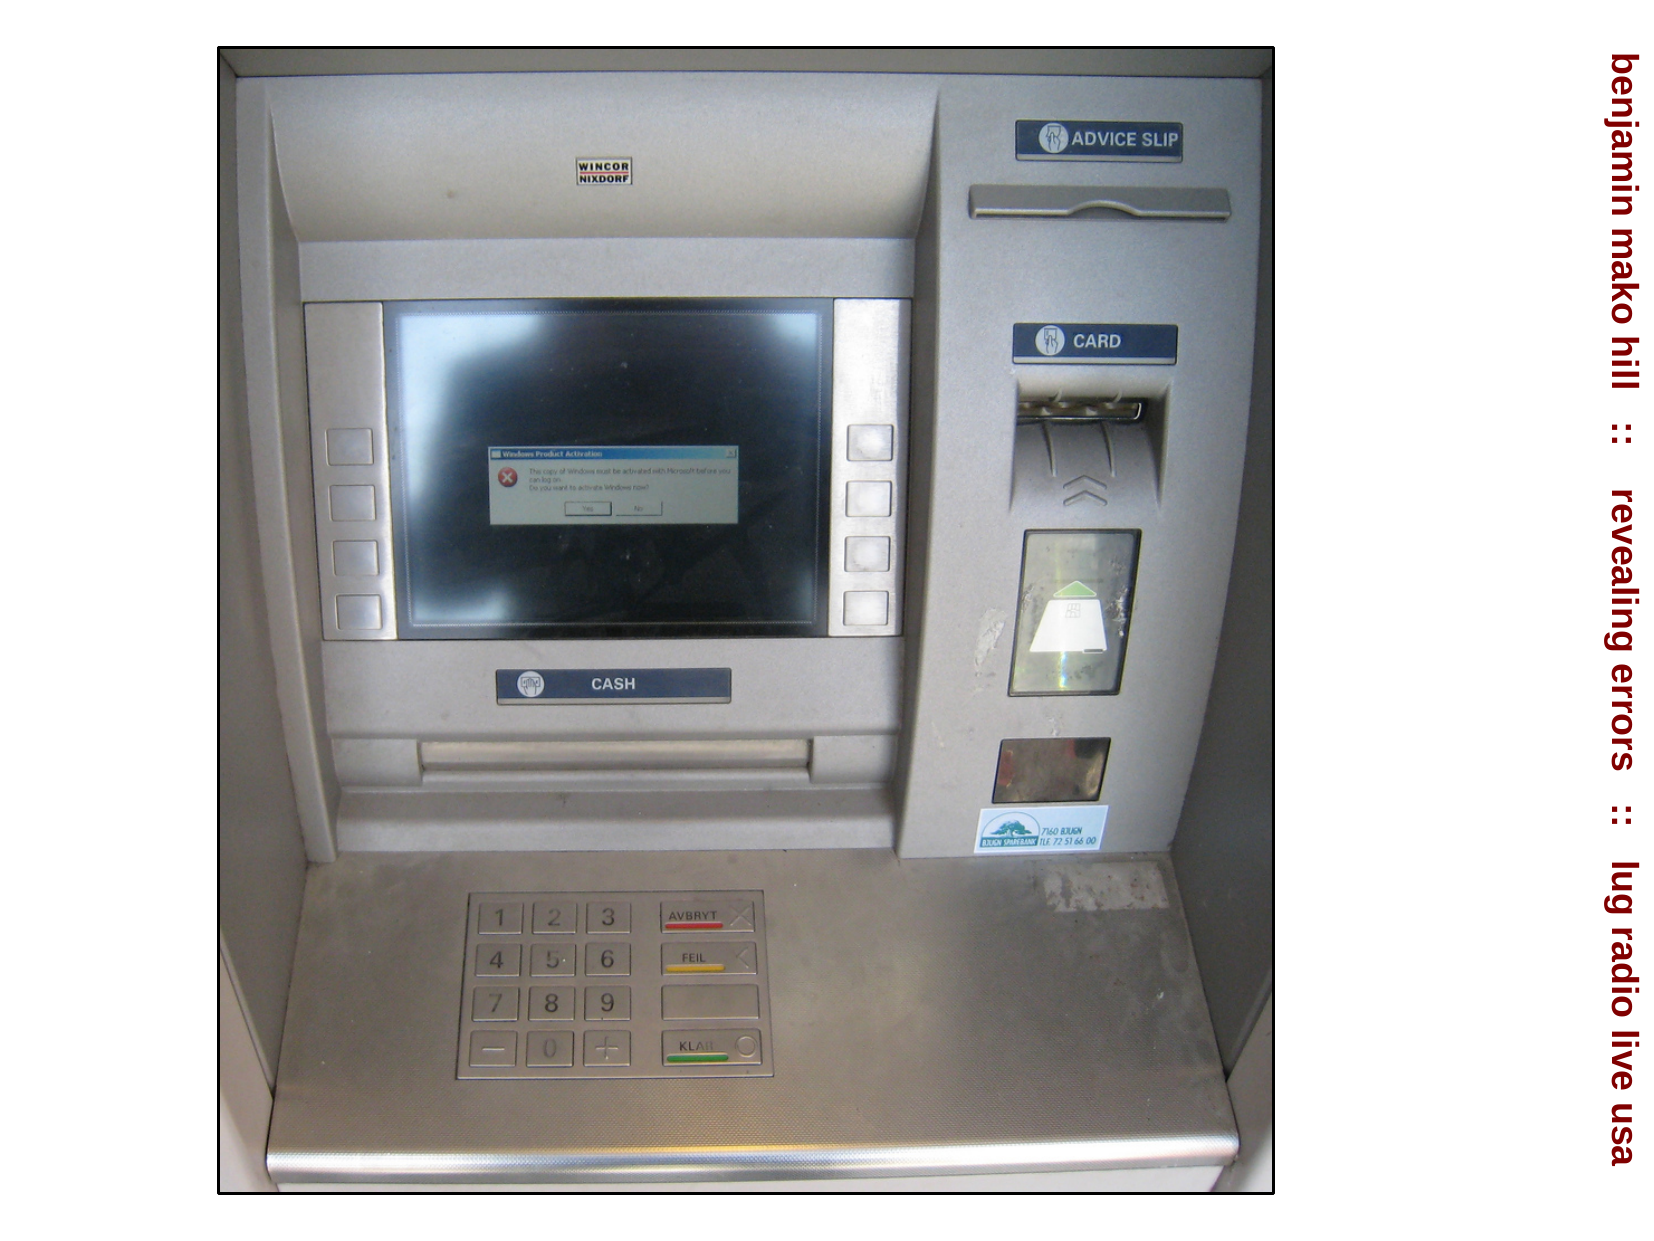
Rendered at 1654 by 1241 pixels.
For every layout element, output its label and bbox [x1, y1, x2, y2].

picture [220, 48, 1272, 1192]
